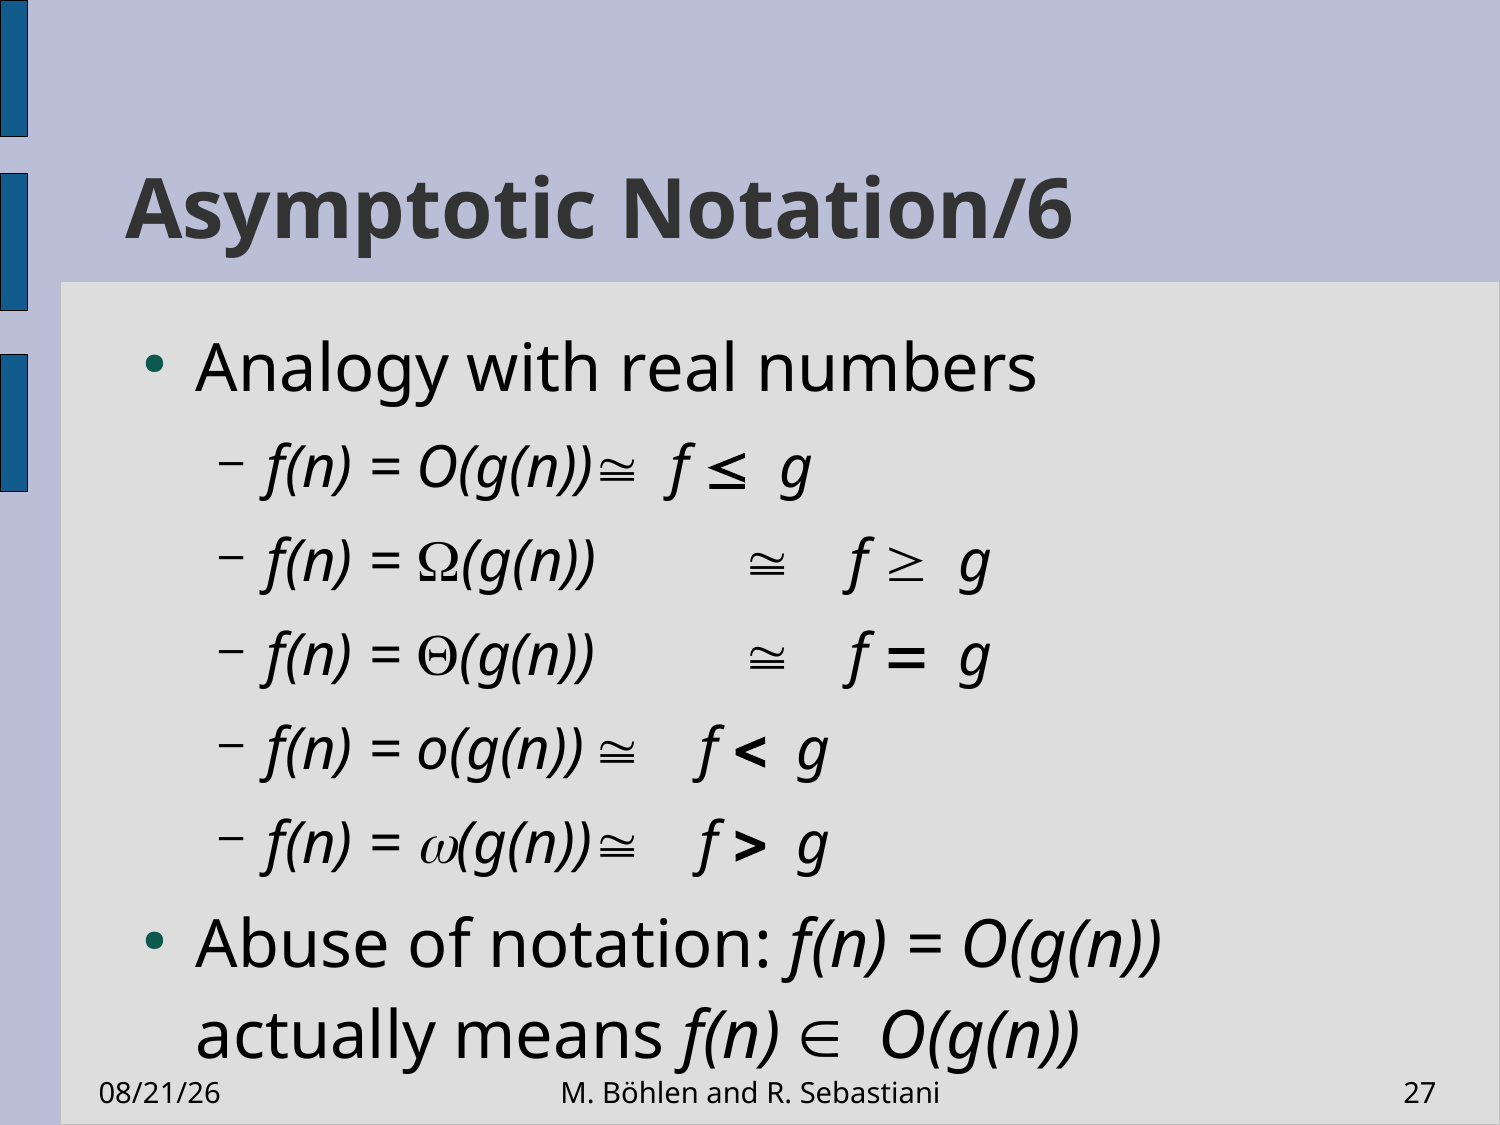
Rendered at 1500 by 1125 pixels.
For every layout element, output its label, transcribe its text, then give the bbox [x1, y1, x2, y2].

list Analogy with real numbers f(n) = O(g(n))  f g f(n) = (g(n))  f g f(n) = (g(n))  f g f(n) = o(g(n))  f g f(n) = (g(n))  f g Abuse of notation: f(n) = O(g(n)) actually means f(n) O(g(n)) [110, 312, 1392, 1110]
title Asymptotic Notation/6 [110, 67, 1392, 271]
